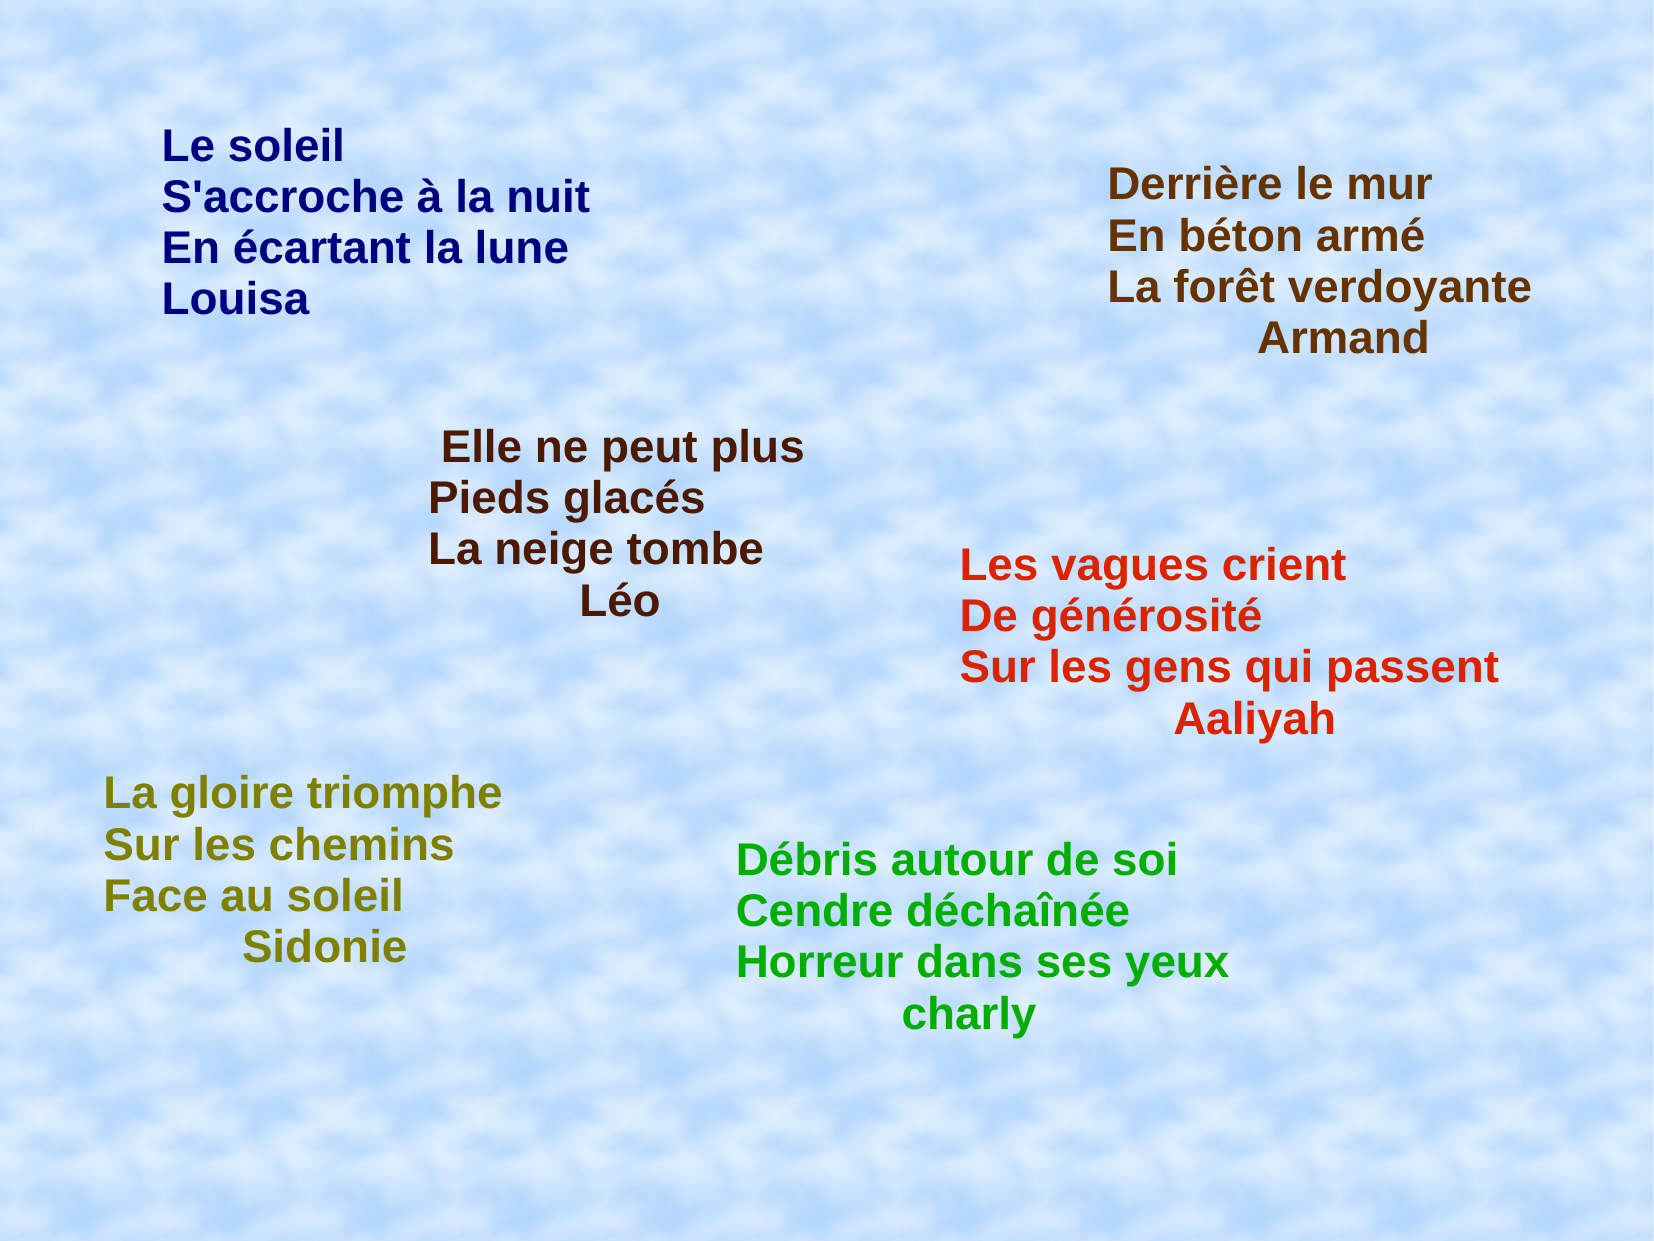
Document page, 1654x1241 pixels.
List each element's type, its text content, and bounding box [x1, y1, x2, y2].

text_box Le soleil S'accroche à la nuit En écartant la lune Louisa [146, 112, 768, 337]
text_box Elle ne peut plus Pieds glacés La neige tombe Léo [413, 413, 827, 638]
text_box Les vagues crient De générosité Sur les gens qui passent Aaliyah [944, 531, 1565, 756]
text_box Débris autour de soi Cendre déchaînée Horreur dans ses yeux charly [721, 826, 1270, 1093]
text_box Derrière le mur En béton armé La forêt verdoyante Armand [1092, 99, 1595, 376]
picture [0, 0, 1654, 1241]
text_box La gloire triomphe Sur les chemins Face au soleil Sidonie [88, 708, 562, 985]
